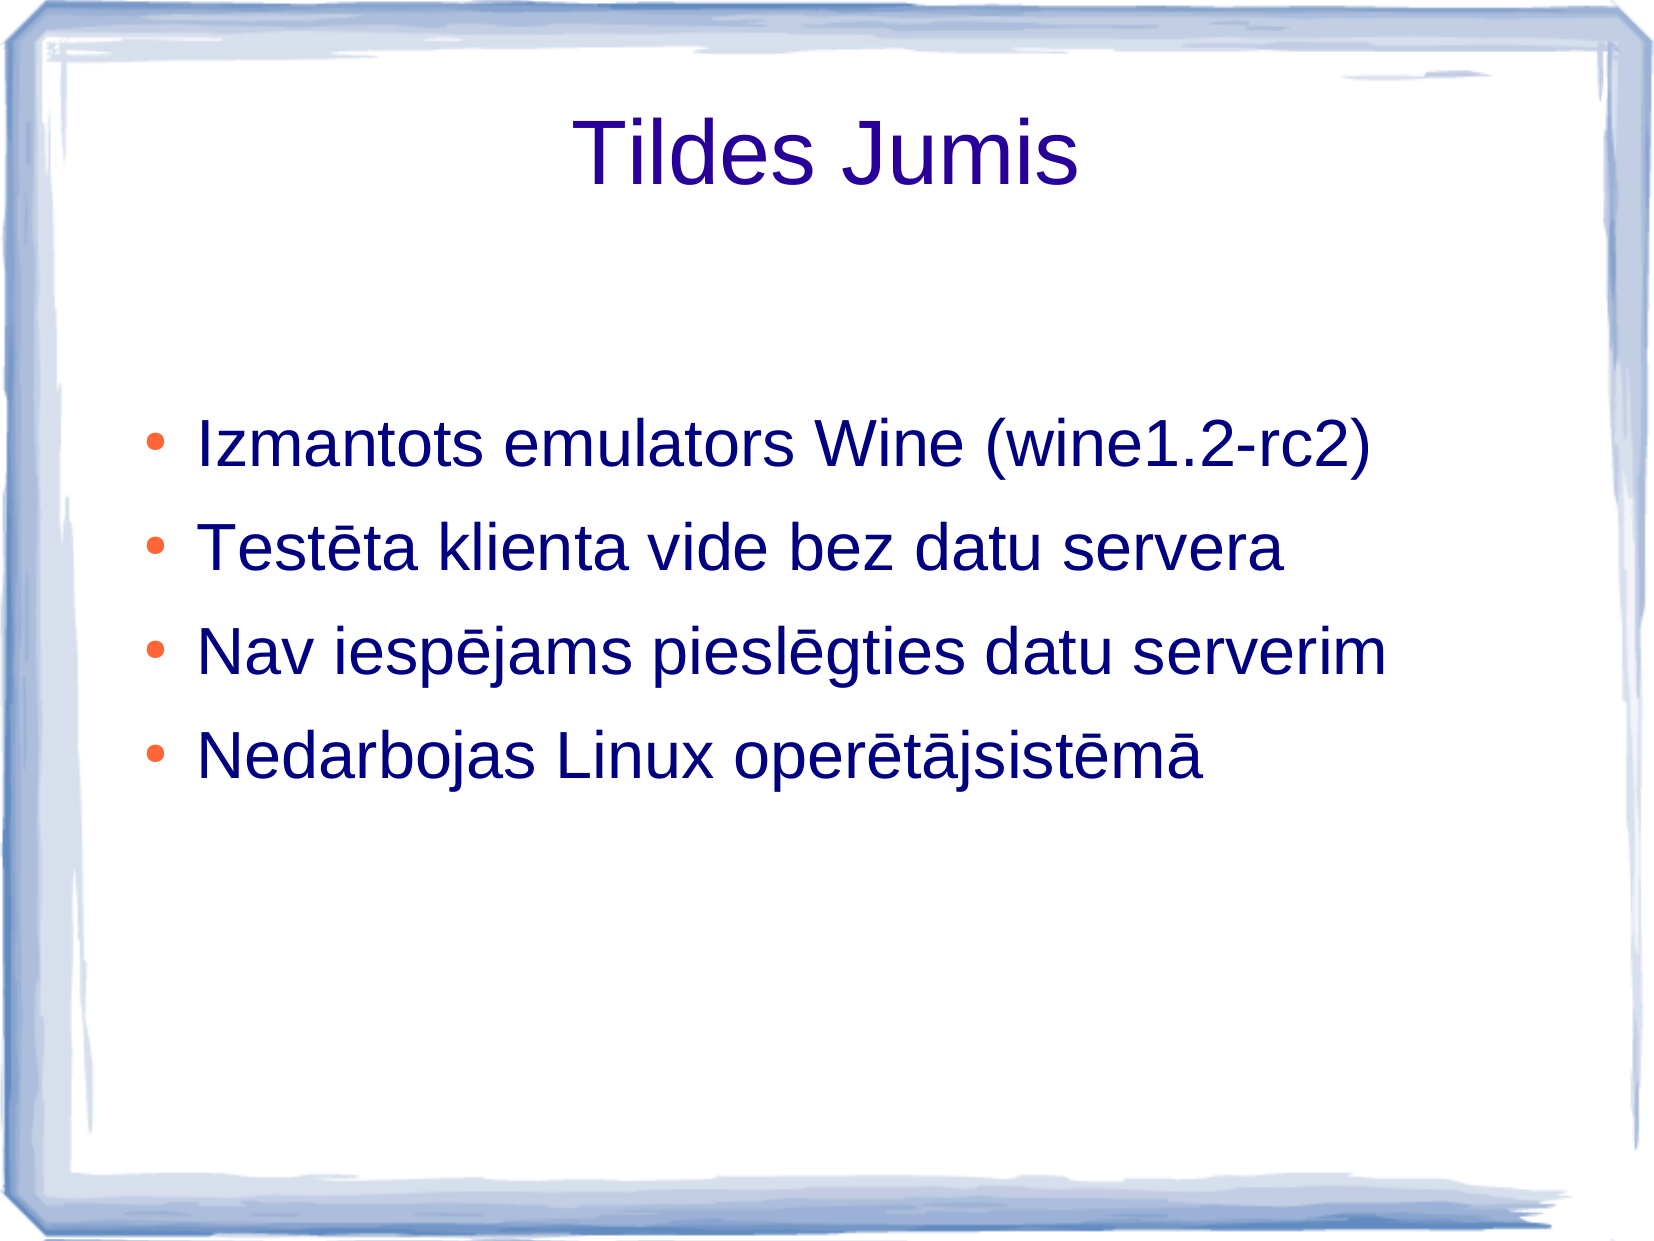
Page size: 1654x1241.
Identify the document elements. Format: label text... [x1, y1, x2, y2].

picture [0, 0, 1654, 1241]
list Izmantots emulators Wine (wine1.2-rc2) Testēta klienta vide bez datu servera Nav iespējams pieslēgties datu serverim Nedarbojas Linux operētājsistēmā [108, 405, 1561, 1210]
title Tildes Jumis [82, 56, 1571, 250]
